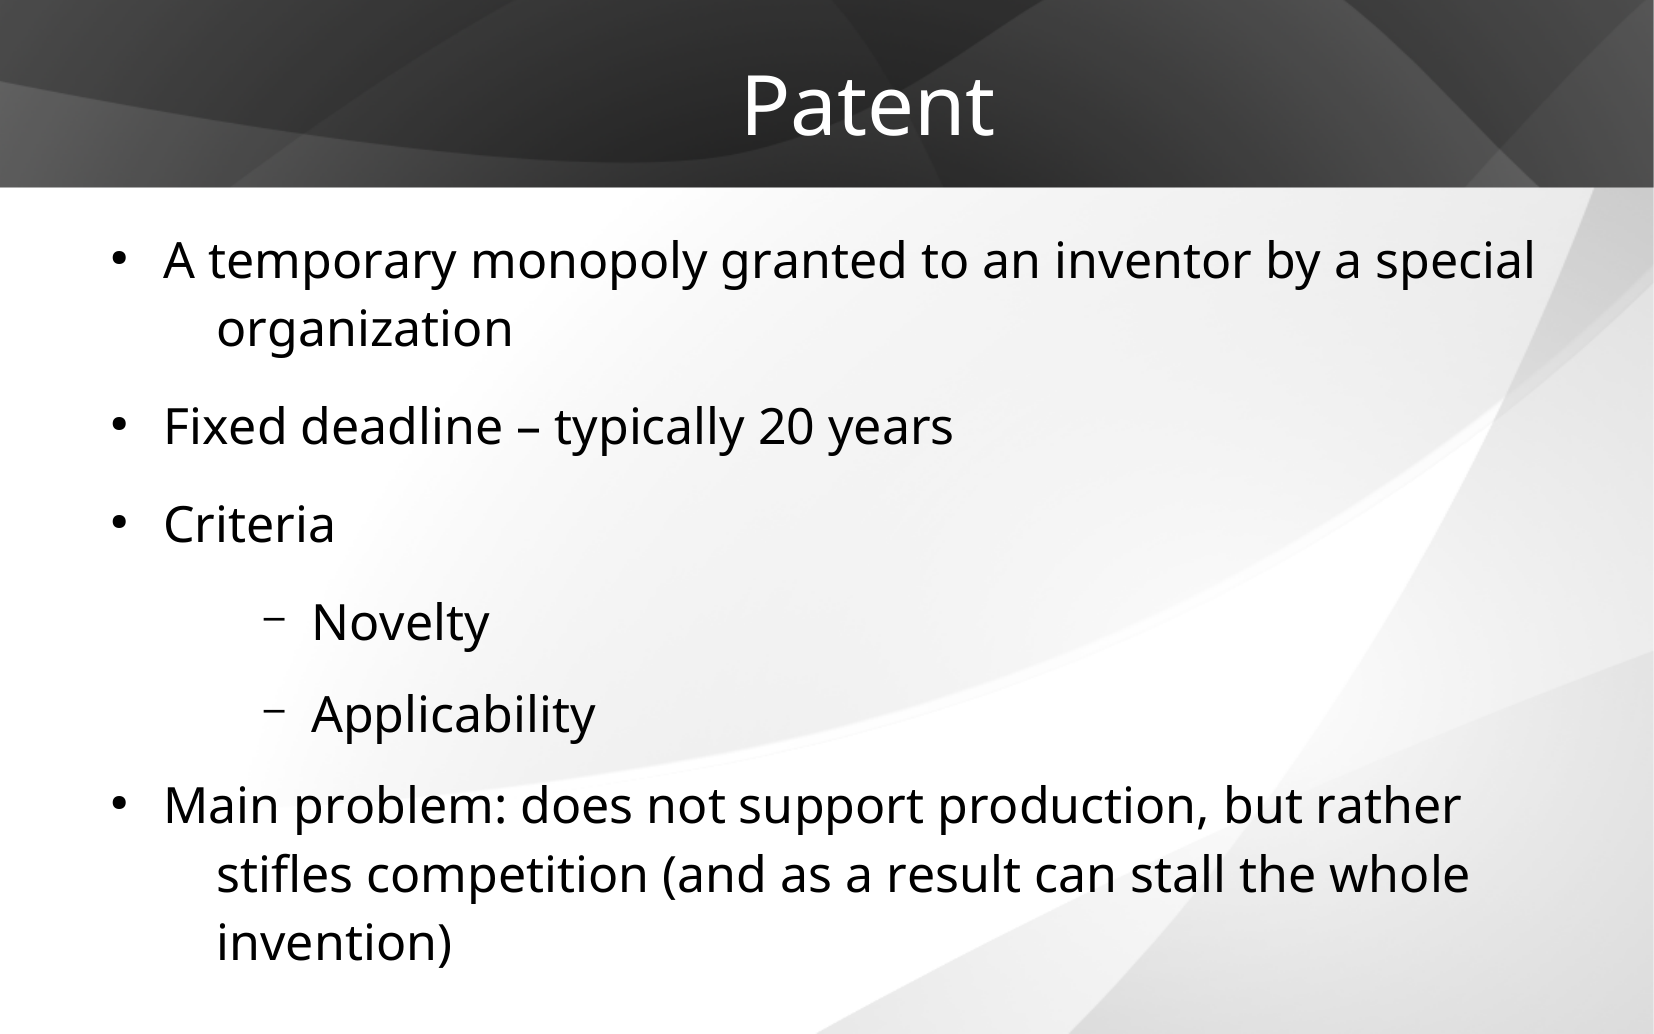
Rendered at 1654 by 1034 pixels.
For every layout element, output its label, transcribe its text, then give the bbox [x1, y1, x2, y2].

picture [0, 0, 1654, 1034]
title Patent [124, 0, 1613, 208]
list A temporary monopoly granted to an inventor by a special organization Fixed deadline – typically 20 years Criteria Novelty Applicability Main problem: does not support production, but rather stifles competition (and as a result can stall the whole invention) [75, 225, 1613, 1013]
